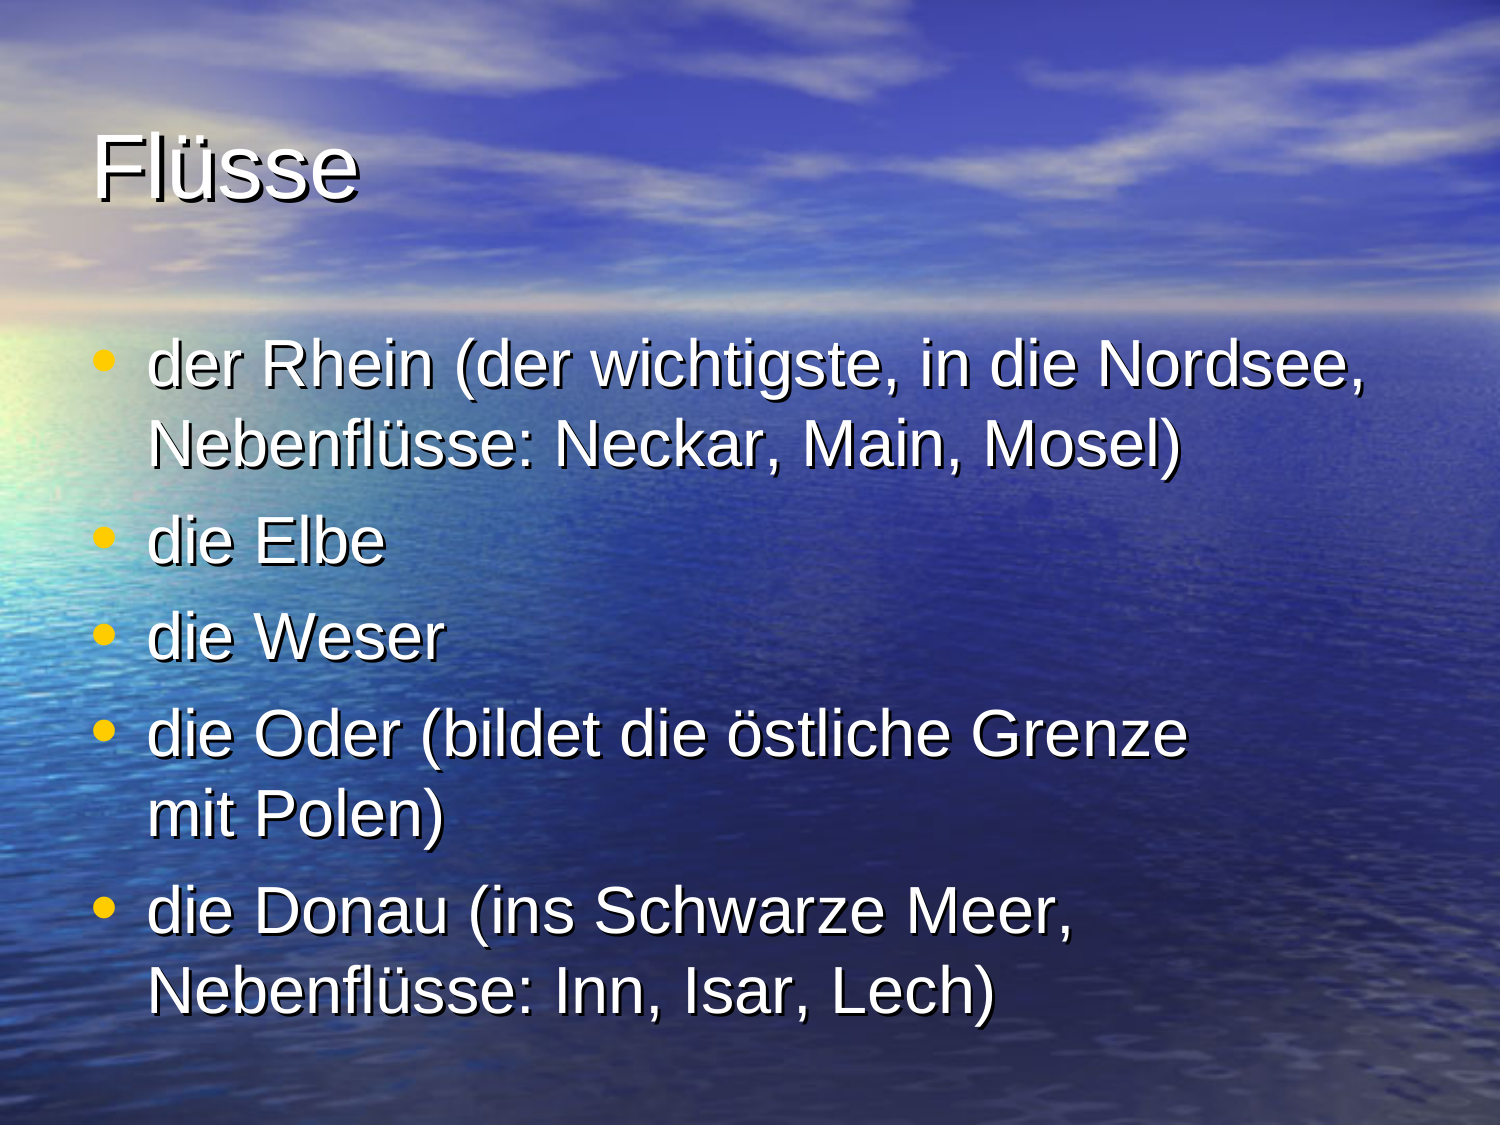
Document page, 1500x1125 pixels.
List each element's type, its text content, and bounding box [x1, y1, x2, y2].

picture [0, 0, 1500, 1125]
title Flüsse [75, 47, 1426, 276]
list der Rhein (der wichtigste, in die Nordsee, Nebenflüsse: Neckar, Main, Mosel) die Elbe die Weser die Oder (bildet die östliche Grenze mit Polen) die Donau (ins Schwarze Meer, Nebenflüsse: Inn, Isar, Lech) [75, 312, 1426, 1034]
